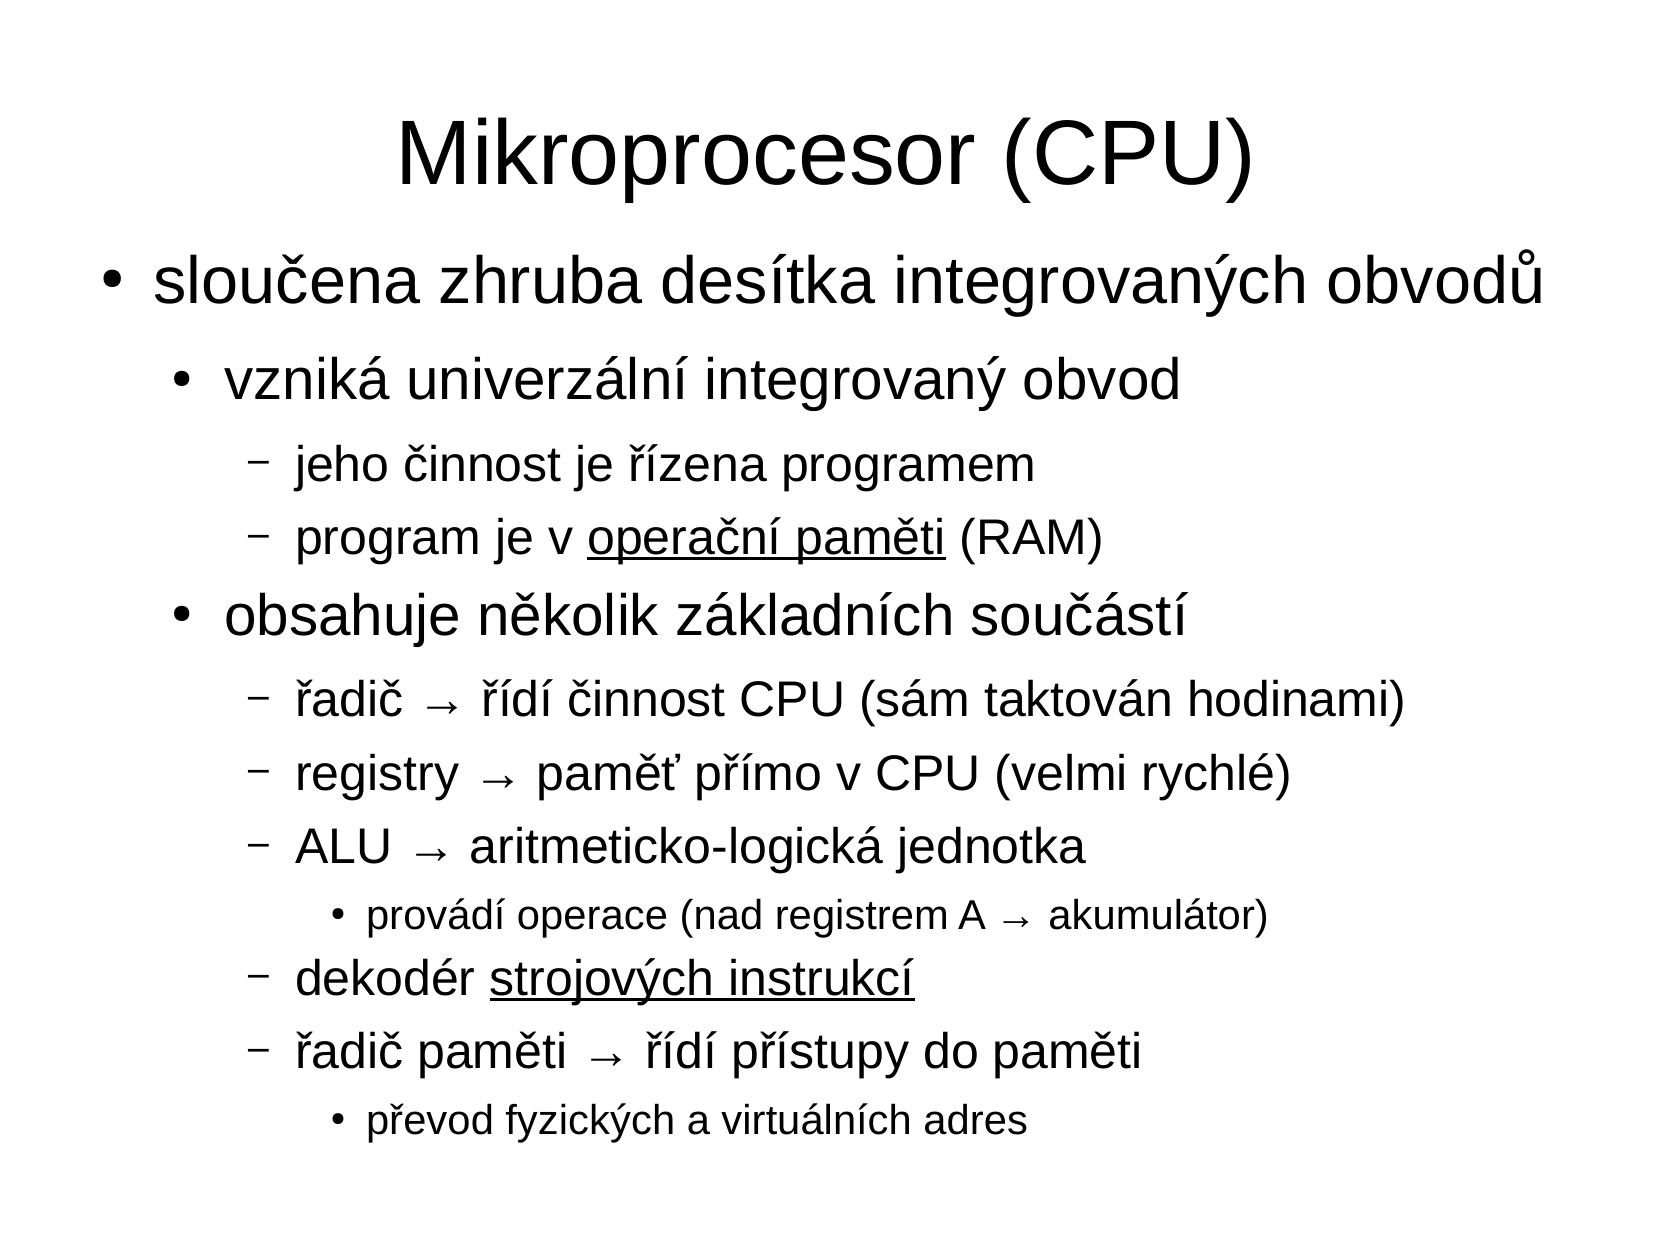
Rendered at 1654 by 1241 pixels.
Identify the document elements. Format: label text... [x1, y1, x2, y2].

title Mikroprocesor (CPU) [82, 56, 1571, 242]
list sloučena zhruba desítka integrovaných obvodů vzniká univerzální integrovaný obvod jeho činnost je řízena programem program je v operační paměti (RAM) obsahuje několik základních součástí řadič → řídí činnost CPU (sám taktován hodinami) registry → paměť přímo v CPU (velmi rychlé) ALU → aritmeticko-logická jednotka provádí operace (nad registrem A → akumulátor) dekodér strojových instrukcí řadič paměti → řídí přístupy do paměti převod fyzických a virtuálních adres [82, 242, 1571, 1187]
